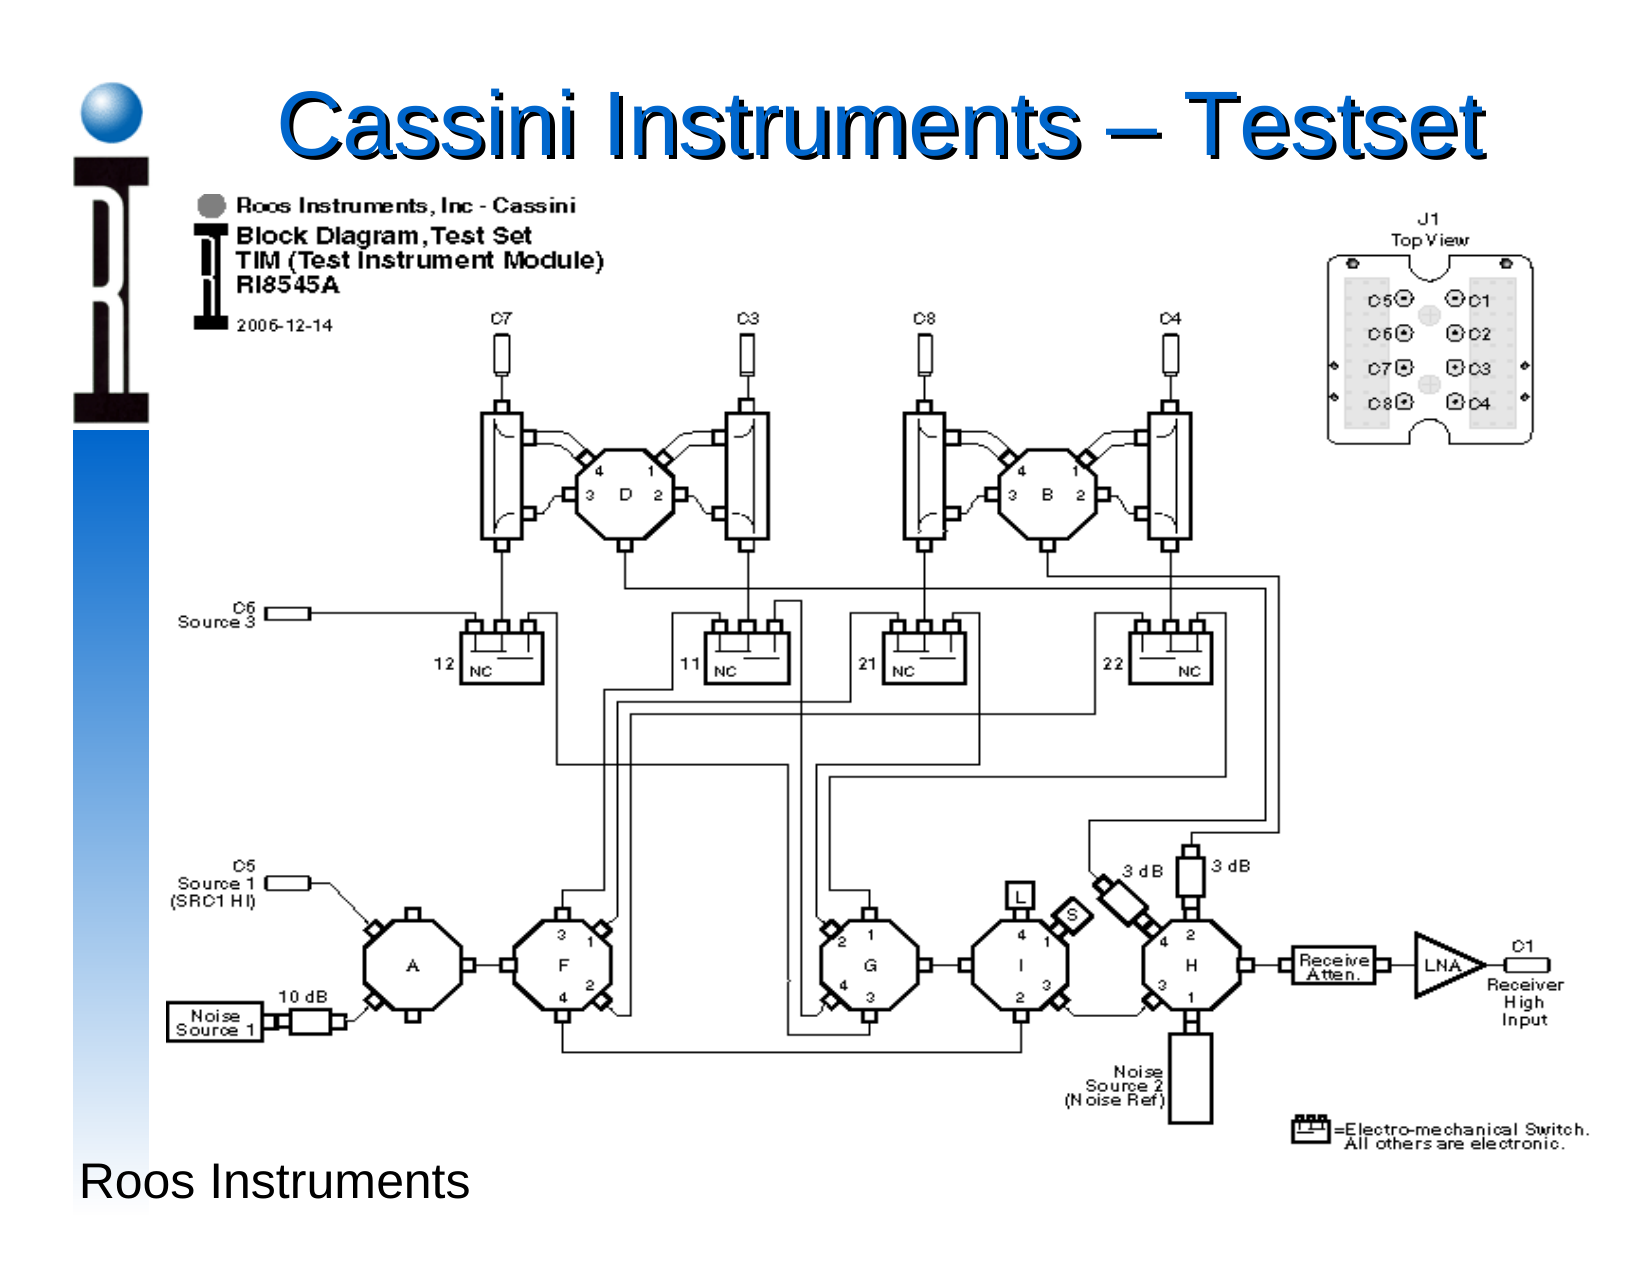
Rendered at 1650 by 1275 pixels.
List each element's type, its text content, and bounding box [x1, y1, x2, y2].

picture [166, 194, 1591, 1153]
picture [69, 78, 154, 430]
title Cassini Instruments – Testset [171, 59, 1591, 188]
